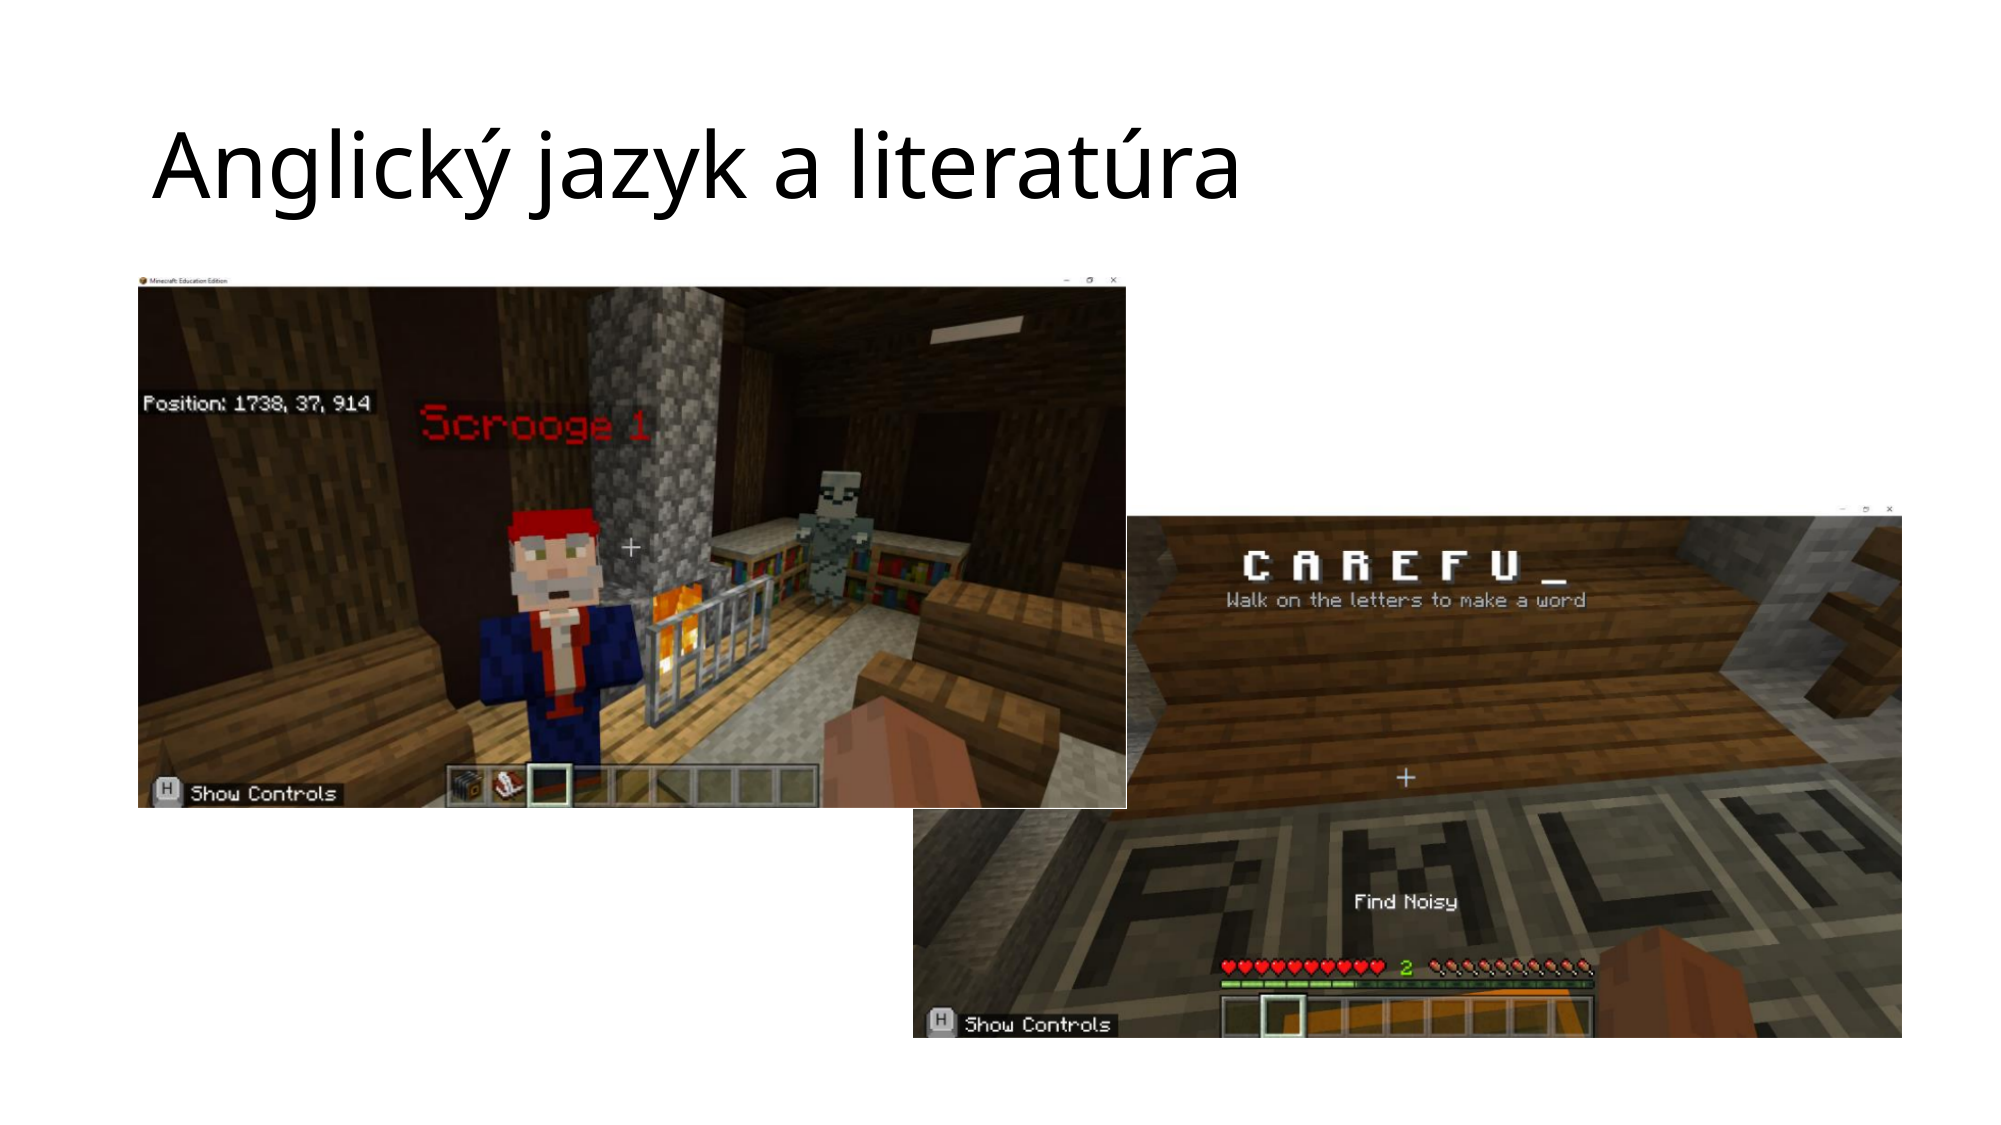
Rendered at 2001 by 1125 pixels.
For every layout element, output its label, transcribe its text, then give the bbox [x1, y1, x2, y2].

picture [137, 277, 1903, 1040]
title Anglický jazyk a literatúra [137, 59, 1863, 278]
